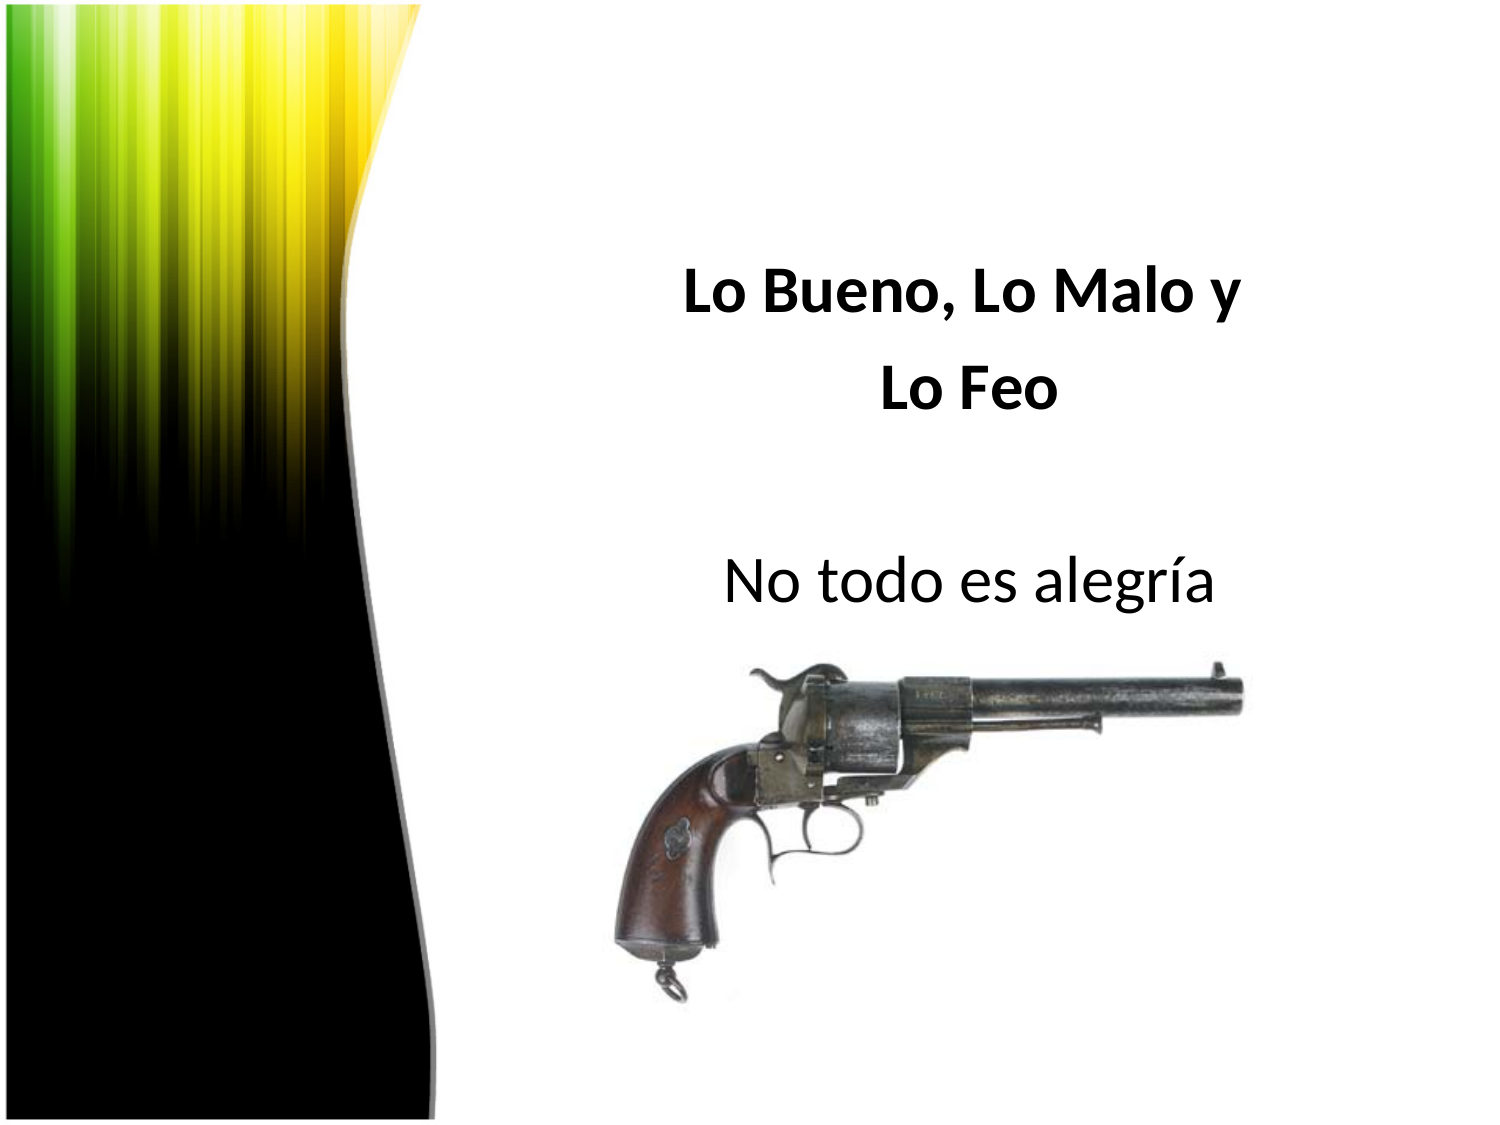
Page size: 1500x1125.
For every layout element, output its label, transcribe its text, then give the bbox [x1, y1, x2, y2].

subtitle Lo Bueno, Lo Malo y Lo Feo No todo es alegría [472, 34, 1469, 827]
picture [0, 0, 1500, 1125]
